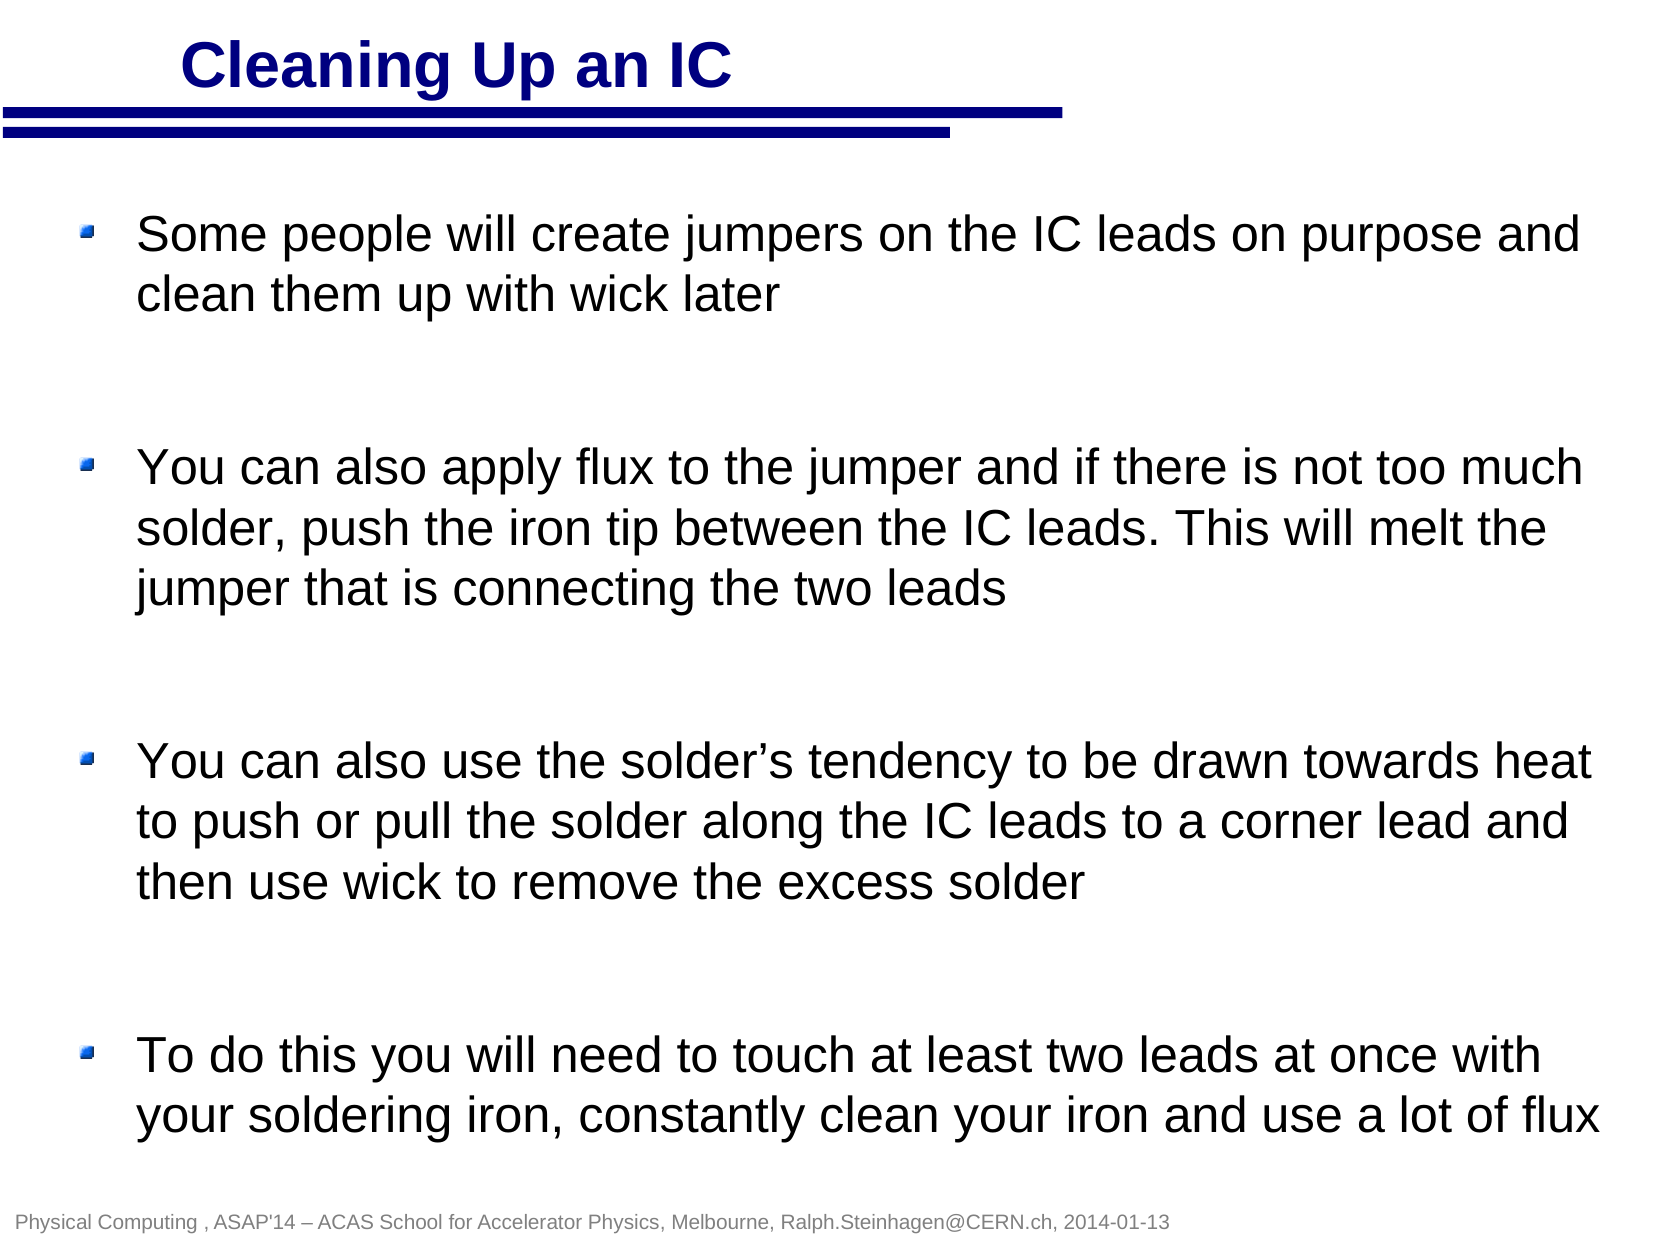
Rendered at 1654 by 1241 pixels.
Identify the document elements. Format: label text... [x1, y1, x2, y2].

list Some people will create jumpers on the IC leads on purpose and clean them up with wick later You can also apply flux to the jumper and if there is not too much solder, push the iron tip between the IC leads. This will melt the jumper that is connecting the two leads You can also use the solder’s tendency to be drawn towards heat to push or pull the solder along the IC leads to a corner lead and then use wick to remove the excess solder To do this you will need to touch at least two leads at once with your soldering iron, constantly clean your iron and use a lot of flux [65, 192, 1628, 1205]
title Cleaning Up an IC [165, 0, 1323, 124]
